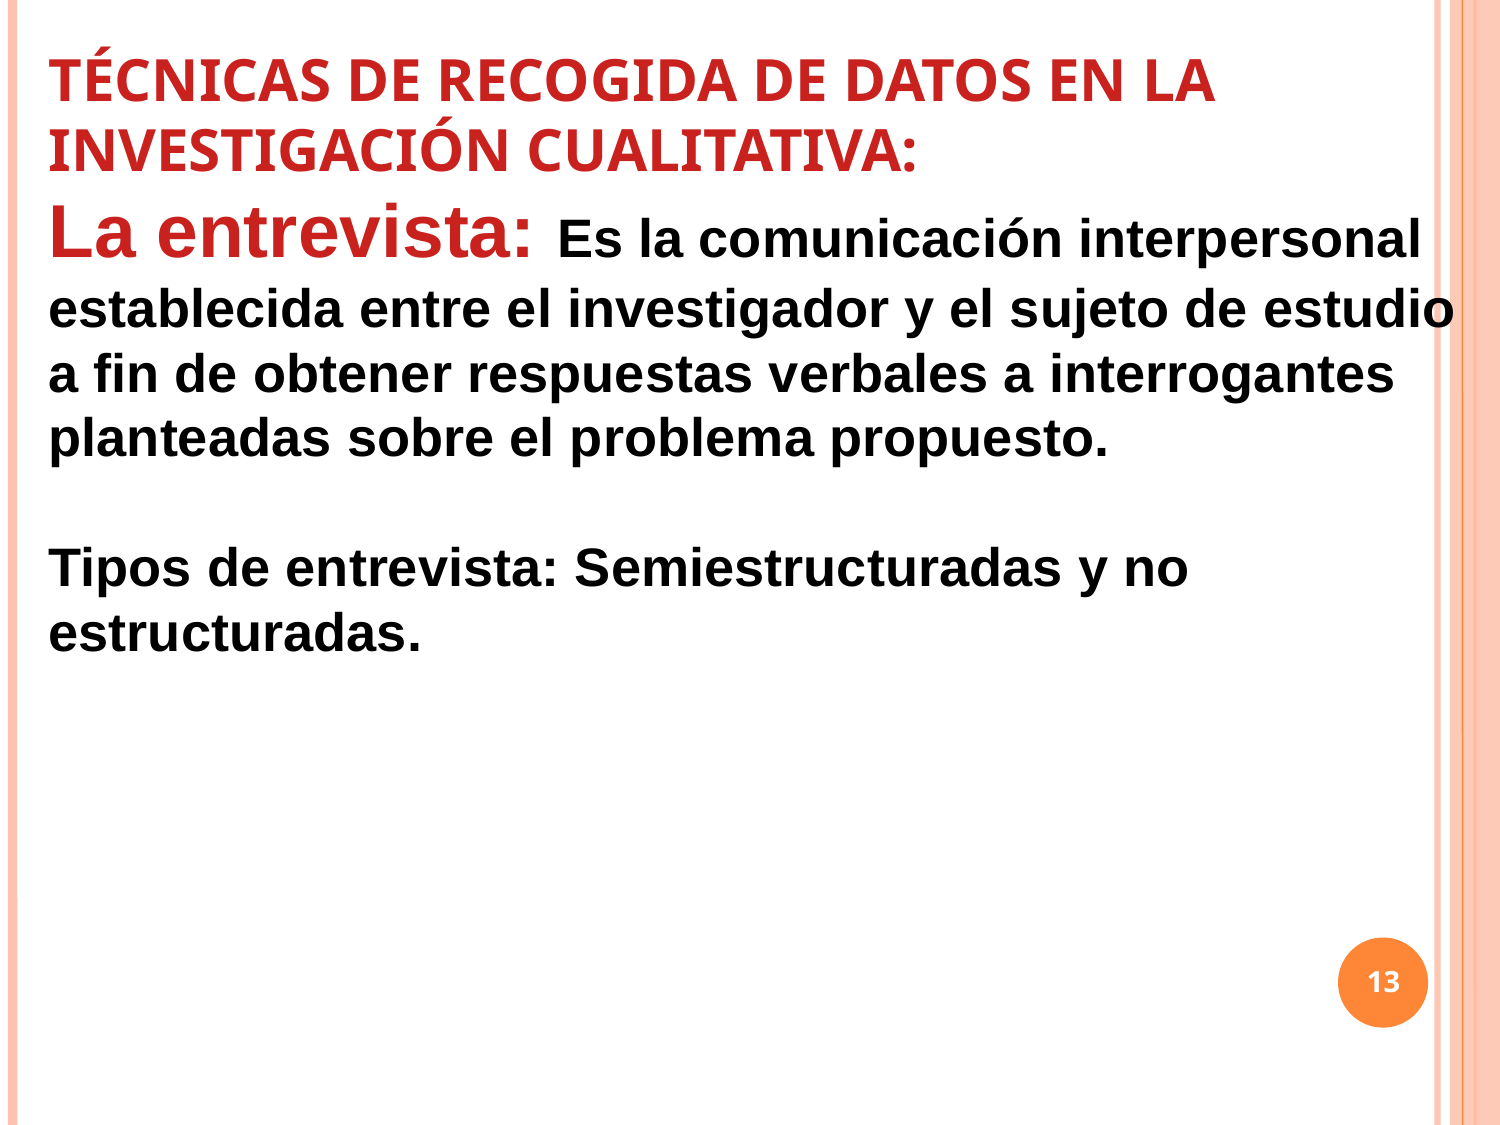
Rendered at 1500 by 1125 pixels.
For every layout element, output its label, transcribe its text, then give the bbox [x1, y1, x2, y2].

title TÉCNICAS DE RECOGIDA DE DATOS EN LA INVESTIGACIÓN CUALITATIVA: La entrevista: Es la comunicación interpersonal establecida entre el investigador y el sujeto de estudio a fin de obtener respuestas verbales a interrogantes planteadas sobre el problema propuesto. Tipos de entrevista: Semiestructuradas y no estructuradas. [33, 35, 1500, 962]
text_box <número> [1333, 940, 1434, 1027]
